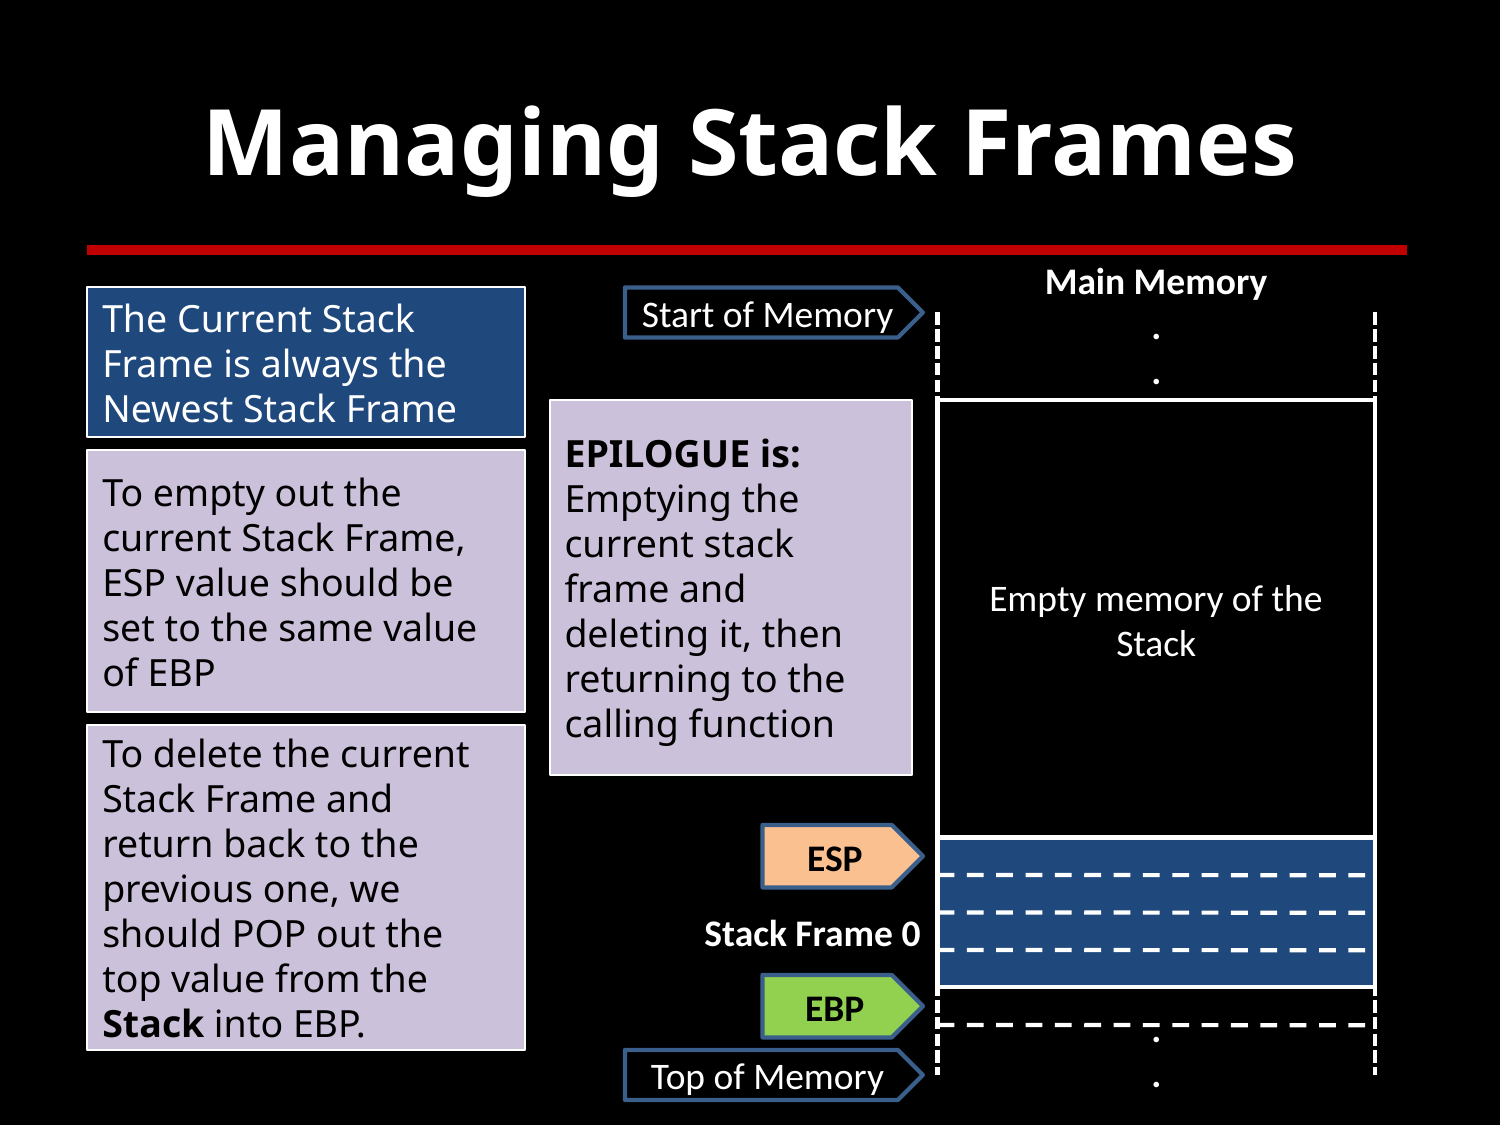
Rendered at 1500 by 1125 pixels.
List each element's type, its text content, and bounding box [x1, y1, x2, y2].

text_box Top of Memory [624, 1050, 923, 1101]
text_box Stack Frame 0 [687, 912, 938, 950]
text_box EPILOGUE is: Emptying the current stack frame and deleting it, then returning to the calling function [549, 399, 913, 775]
text_box . . [937, 1012, 1375, 1088]
text_box [937, 837, 1375, 988]
text_box The Current Stack Frame is always the Newest Stack Frame [87, 287, 525, 438]
text_box To empty out the current Stack Frame, ESP value should be set to the same value of EBP [87, 450, 525, 713]
text_box To delete the current Stack Frame and return back to the previous one, we should POP out the top value from the Stack into EBP. [87, 725, 525, 1050]
text_box Start of Memory [624, 287, 923, 338]
text_box EBP [762, 974, 923, 1038]
text_box ESP [762, 824, 923, 888]
title Managing Stack Frames [75, 45, 1425, 233]
text_box Empty memory of the Stack [937, 399, 1375, 837]
text_box Main Memory . . [937, 262, 1375, 388]
